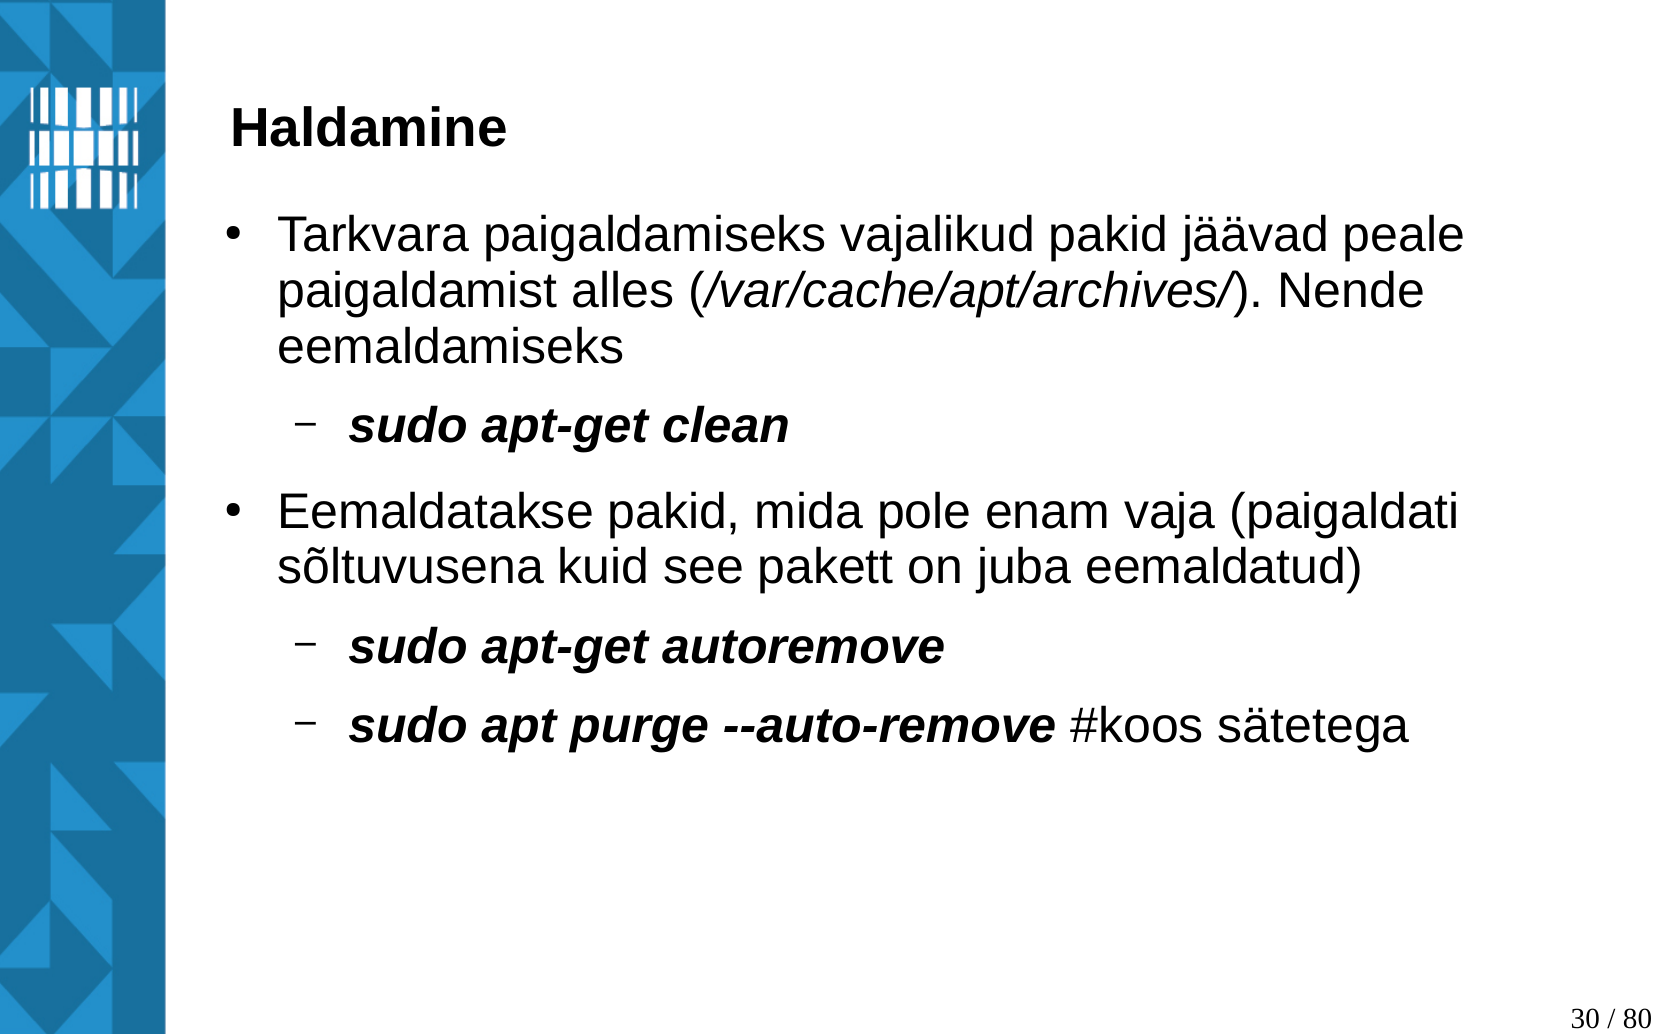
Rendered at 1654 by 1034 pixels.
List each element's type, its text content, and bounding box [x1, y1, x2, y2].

title Haldamine [230, 41, 1595, 214]
list Tarkvara paigaldamiseks vajalikud pakid jäävad peale paigaldamist alles (/var/cache/apt/archives/). Nende eemaldamiseks sudo apt-get clean Eemaldatakse pakid, mida pole enam vaja (paigaldati sõltuvusena kuid see pakett on juba eemaldatud) sudo apt-get autoremove sudo apt purge --auto-remove #koos sätetega [206, 206, 1565, 1004]
